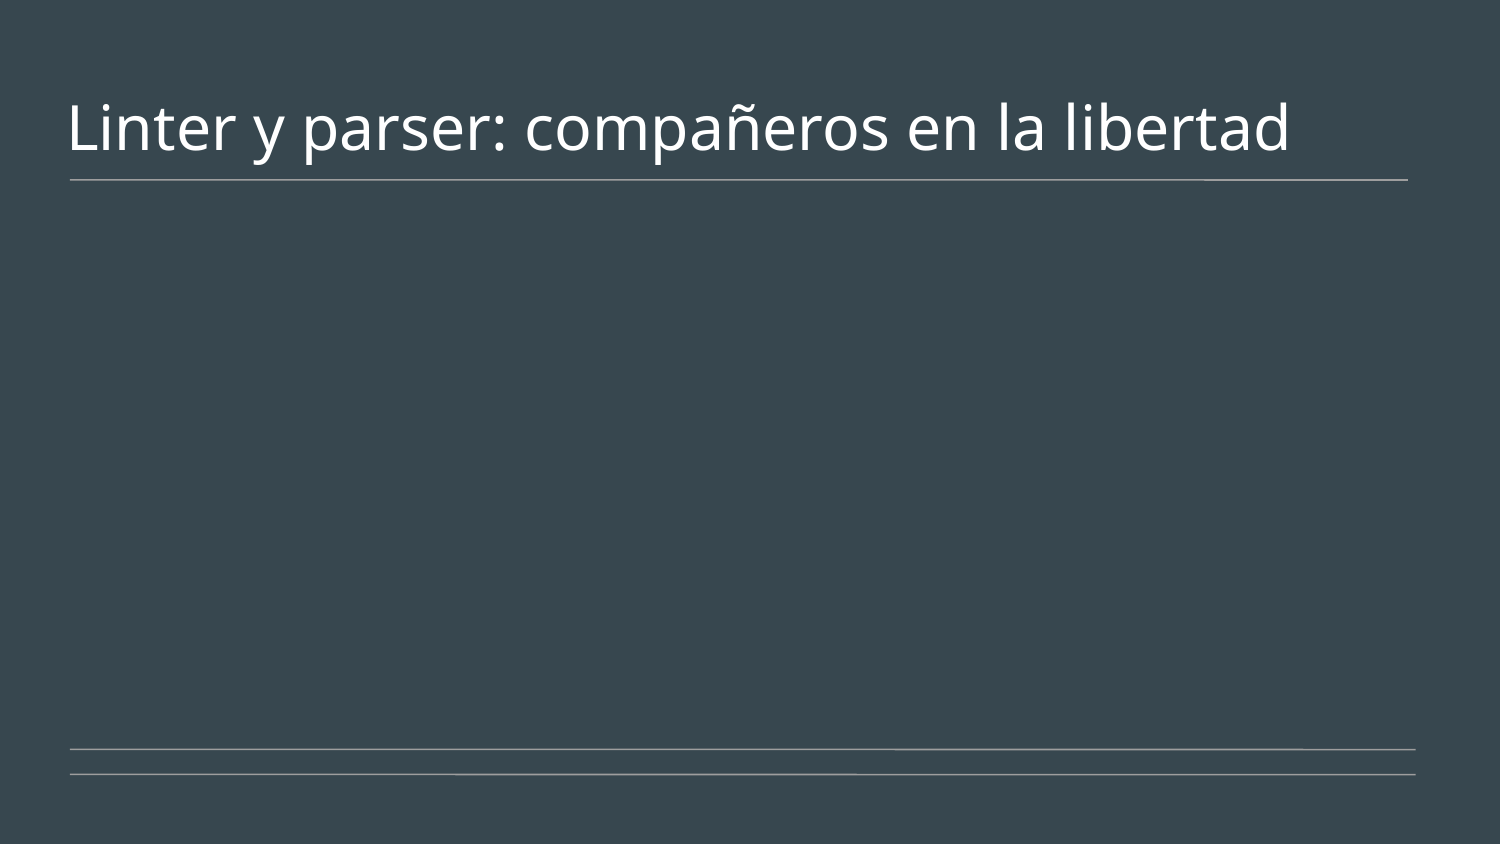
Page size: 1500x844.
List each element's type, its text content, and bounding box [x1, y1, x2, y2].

title Linter y parser: compañeros en la libertad [51, 72, 1449, 167]
